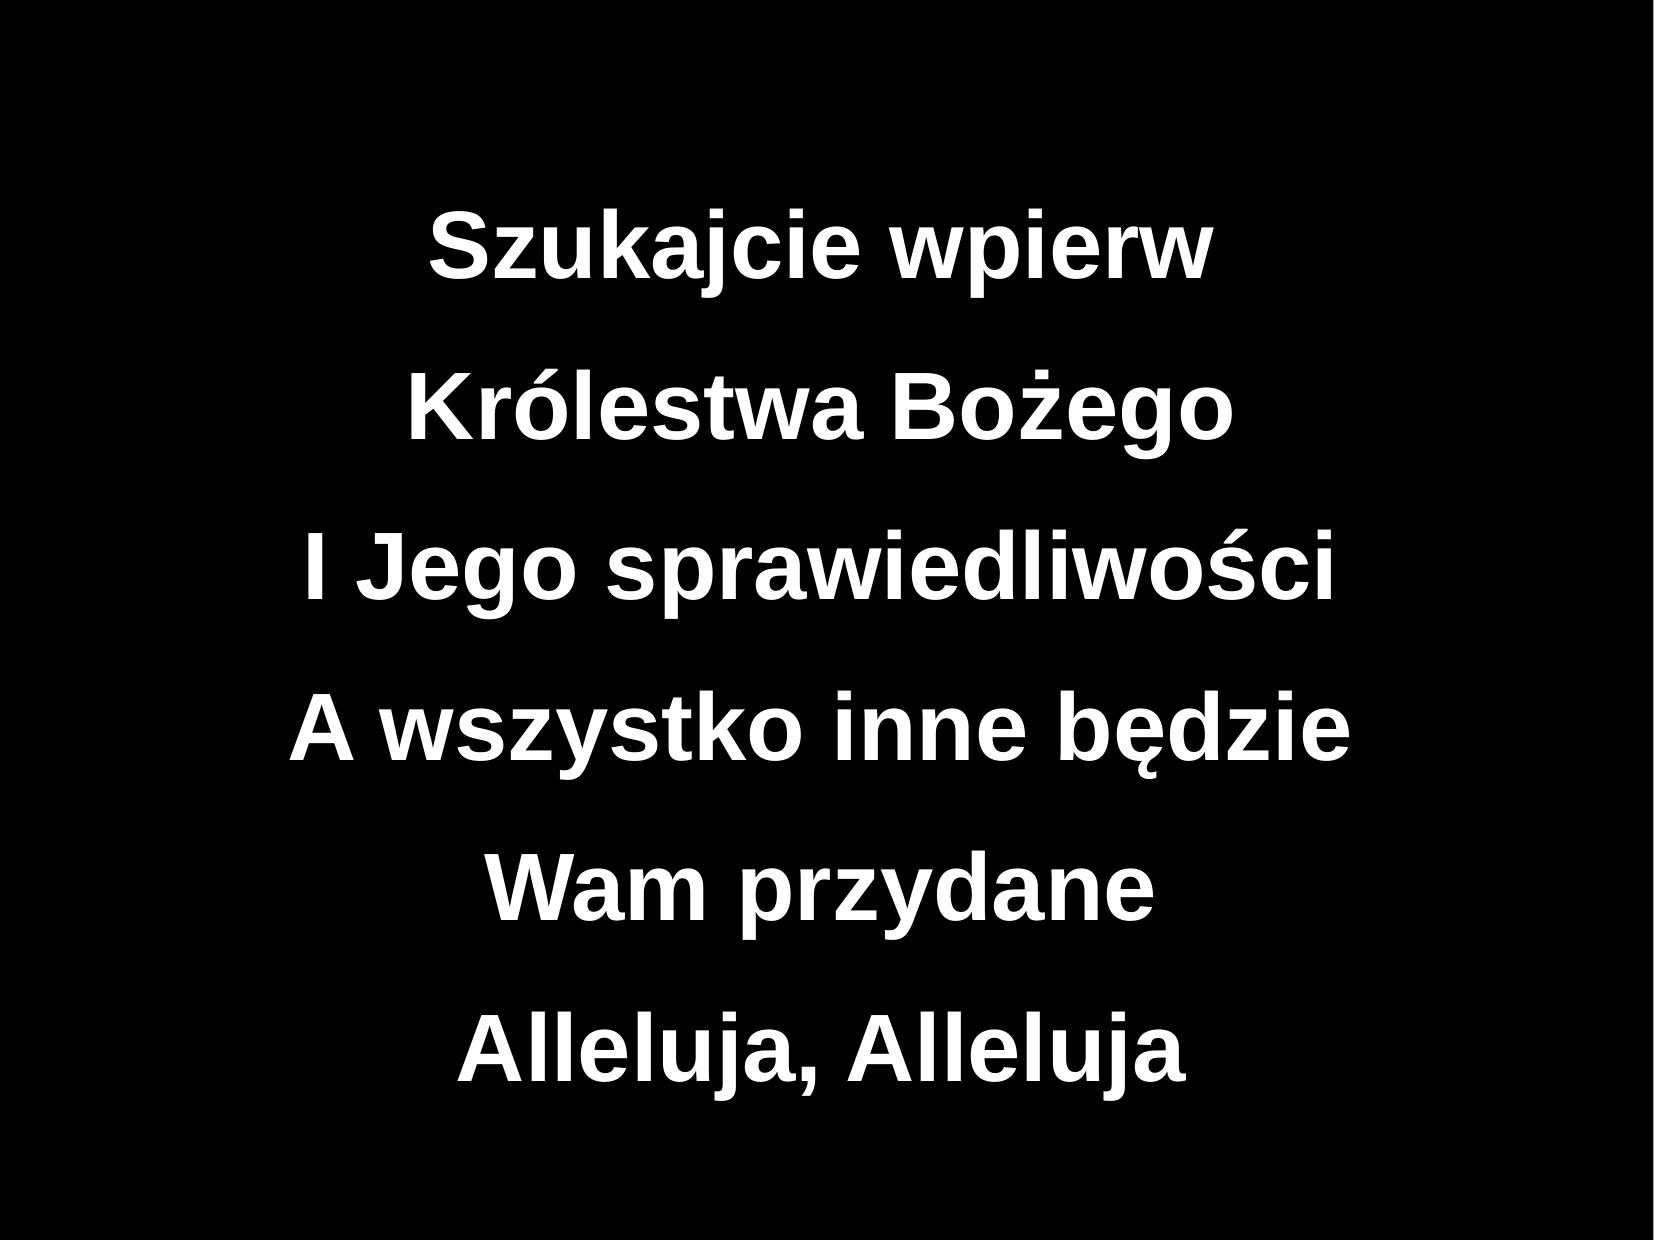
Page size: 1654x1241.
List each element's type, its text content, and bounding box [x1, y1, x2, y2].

subtitle Szukajcie wpierw Królestwa Bożego I Jego sprawiedliwości A wszystko inne będzie Wam przydane Alleluja, Alleluja [0, 0, 1642, 1241]
